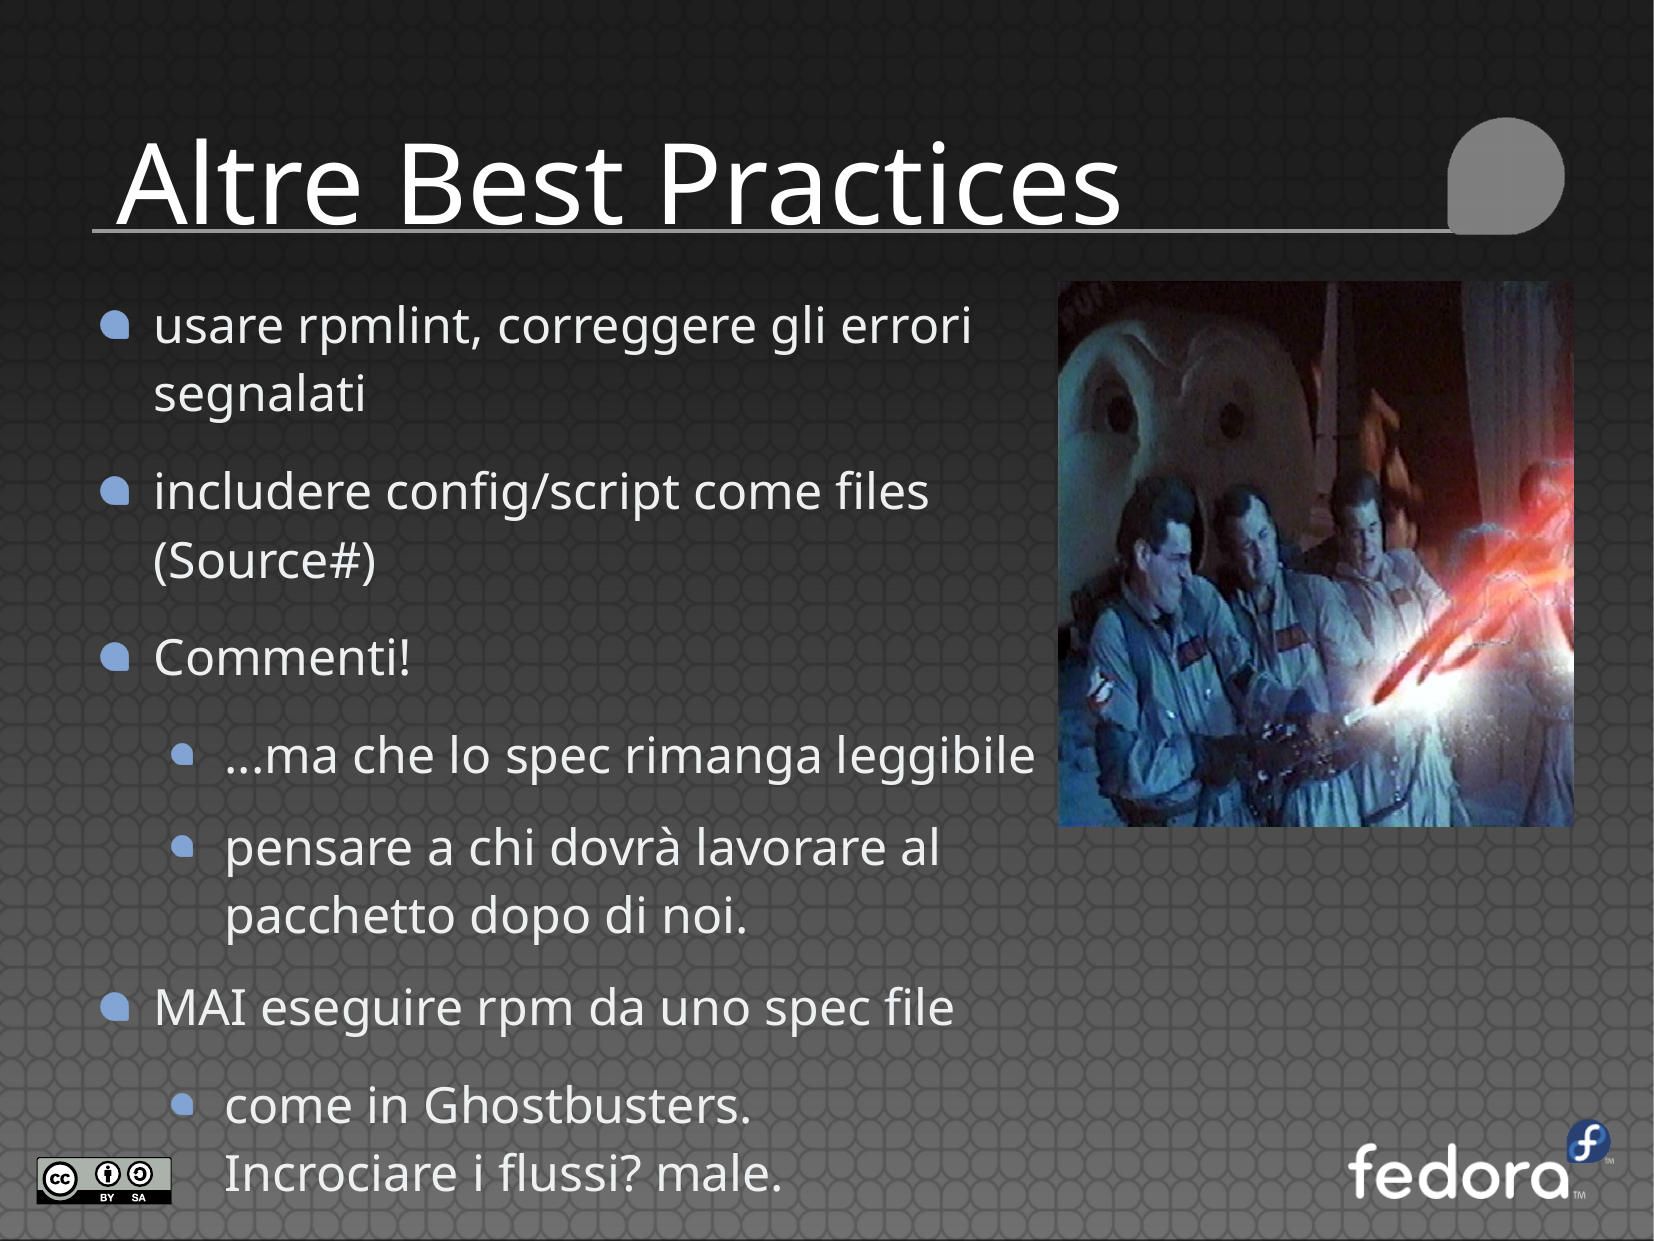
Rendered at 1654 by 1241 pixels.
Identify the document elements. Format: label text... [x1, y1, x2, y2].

list usare rpmlint, correggere gli errori segnalati includere config/script come files (Source#) Commenti! ...ma che lo spec rimanga leggibile pensare a chi dovrà lavorare al pacchetto dopo di noi. MAI eseguire rpm da uno spec file come in Ghostbusters. Incrociare i flussi? male. [82, 290, 1063, 1109]
title Altre Best Practices [86, 110, 1576, 251]
picture [0, 0, 1654, 1241]
